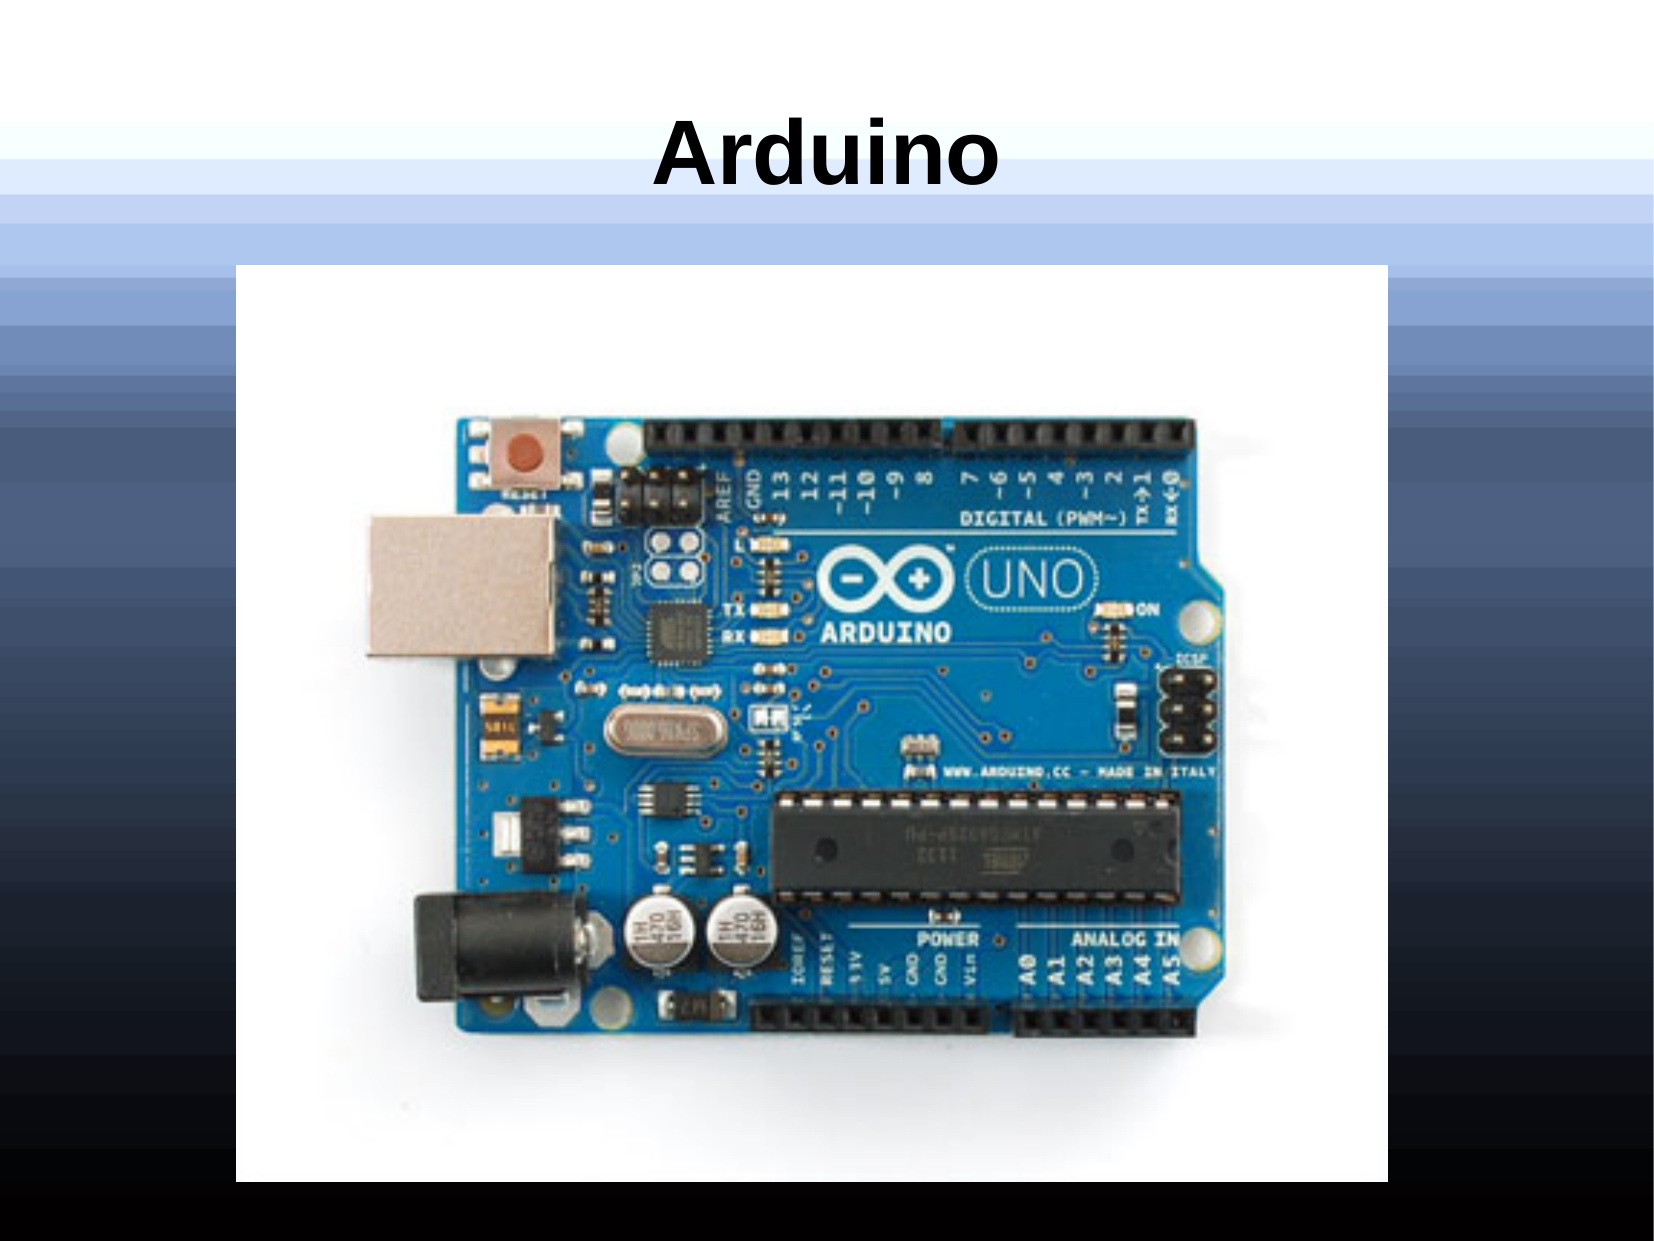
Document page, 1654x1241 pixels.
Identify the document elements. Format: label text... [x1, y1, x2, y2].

title Arduino [82, 49, 1571, 257]
picture [0, 0, 1654, 1241]
